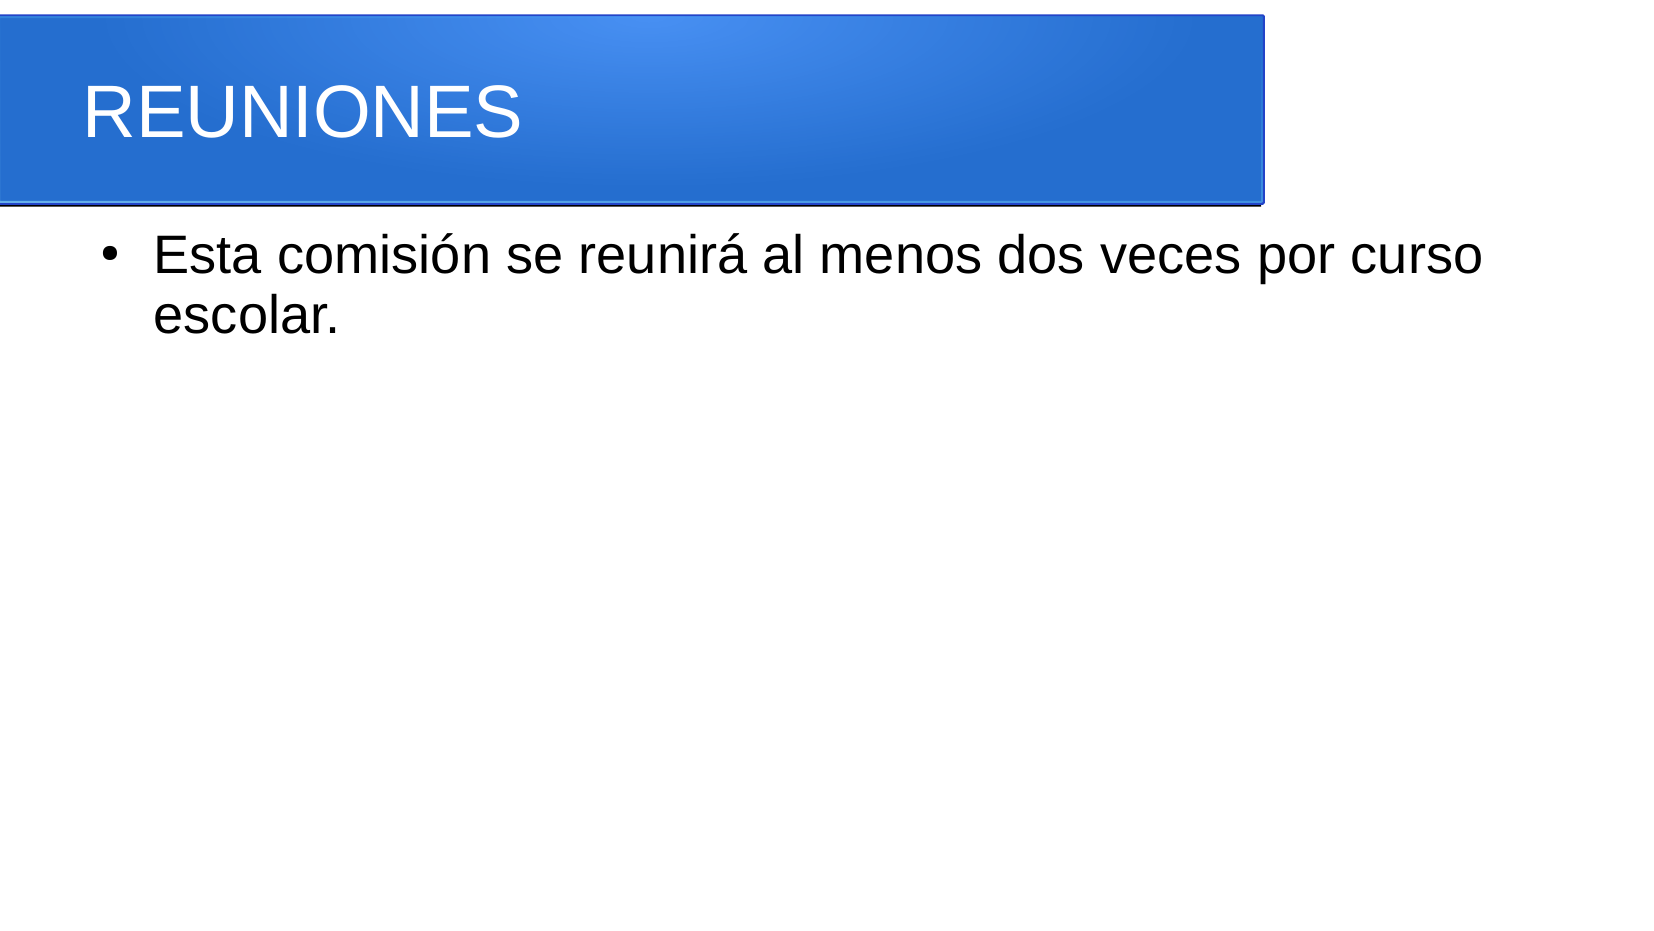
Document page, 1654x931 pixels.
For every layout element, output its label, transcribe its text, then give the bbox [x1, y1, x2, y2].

list Esta comisión se reunirá al menos dos veces por curso escolar. [82, 224, 1571, 764]
title REUNIONES [82, 35, 1235, 189]
